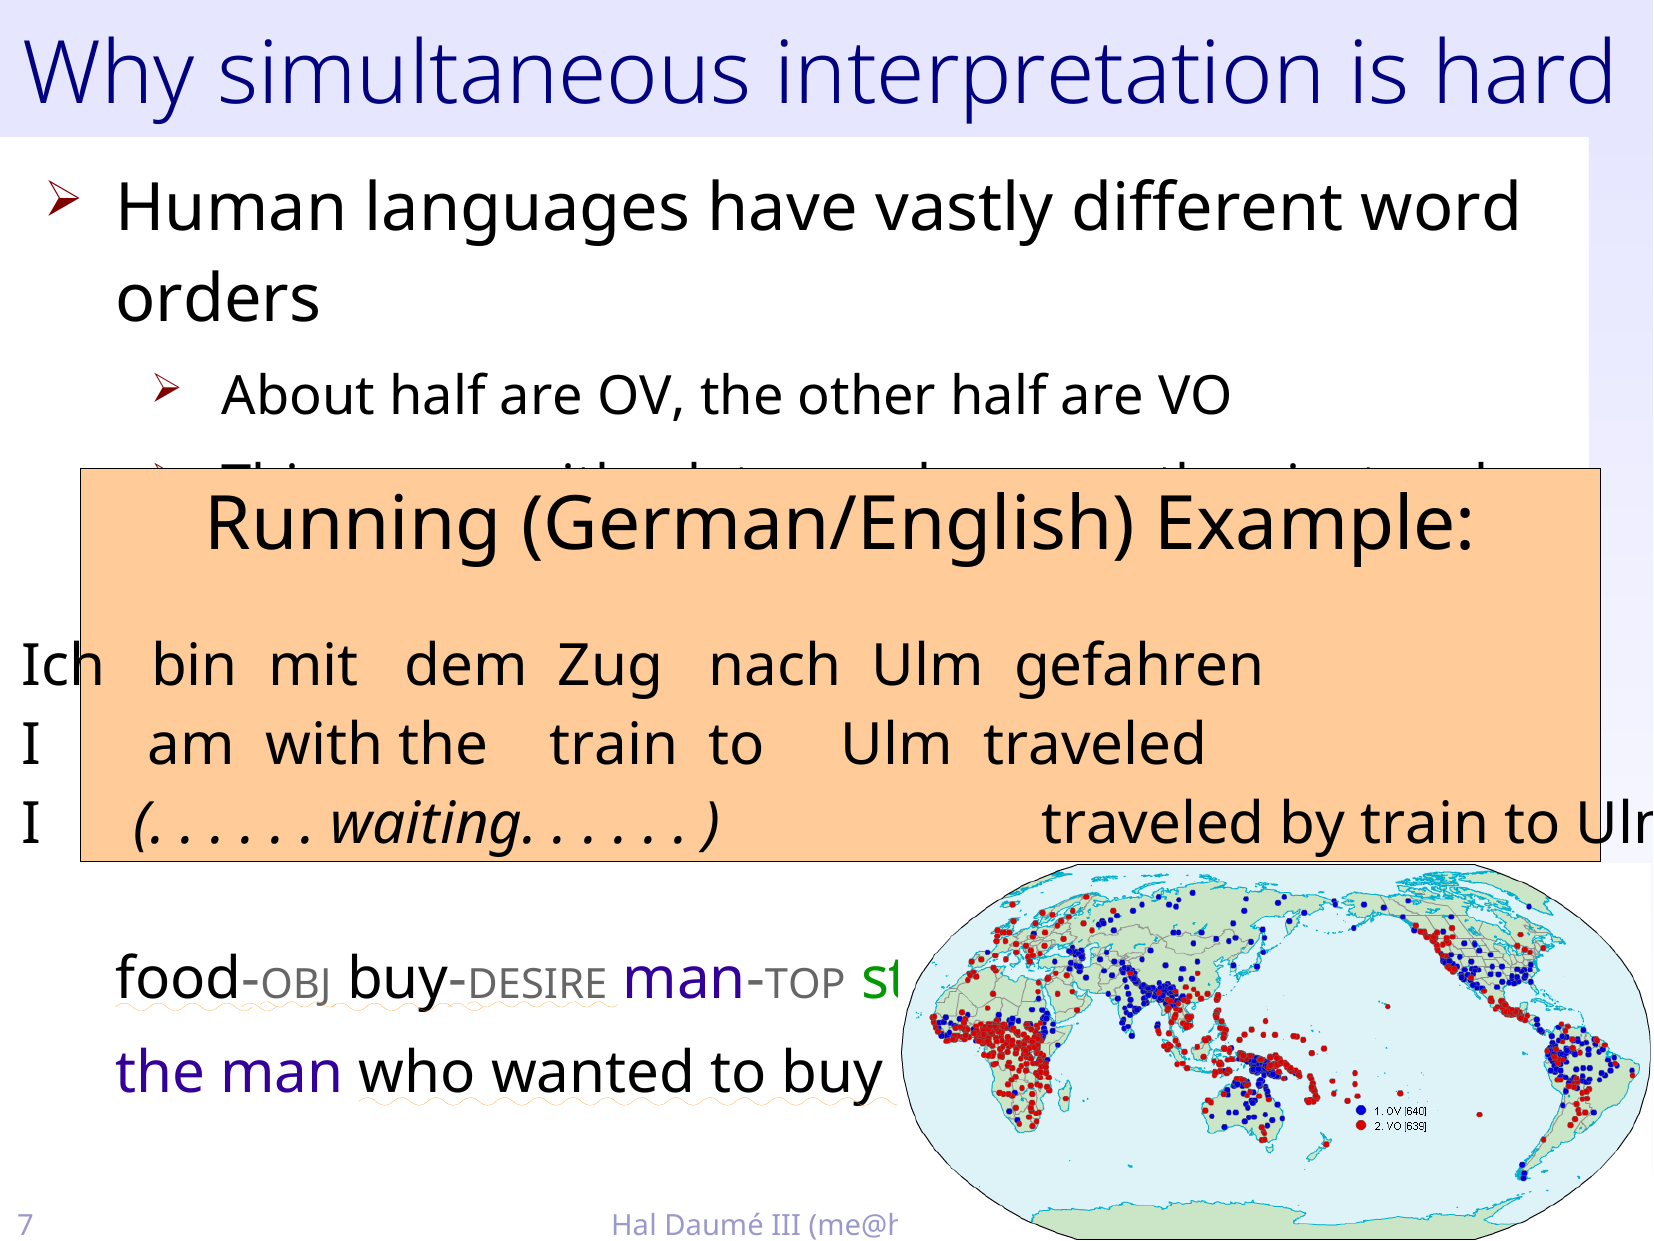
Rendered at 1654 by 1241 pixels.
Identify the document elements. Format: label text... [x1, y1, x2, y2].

text_box Running (German/English) Example: Ich bin mit dem Zug nach Ulm gefahren I am with the train to Ulm traveled I (. . . . . . waiting. . . . . . ) traveled by train to Ulm [80, 468, 1601, 862]
list Human languages have vastly different word orders About half are OV, the other half are VO This comes with a lot more baggage than just verb-final man-TOP store-LOC go-PAST the man went to the store food-OBJ buy-DESIRE man-TOP store-LOC go-PAST the man who wanted to buy food went to the store [32, 159, 1575, 879]
picture [898, 863, 1651, 1241]
title Why simultaneous interpretation is hard [22, 8, 1639, 131]
